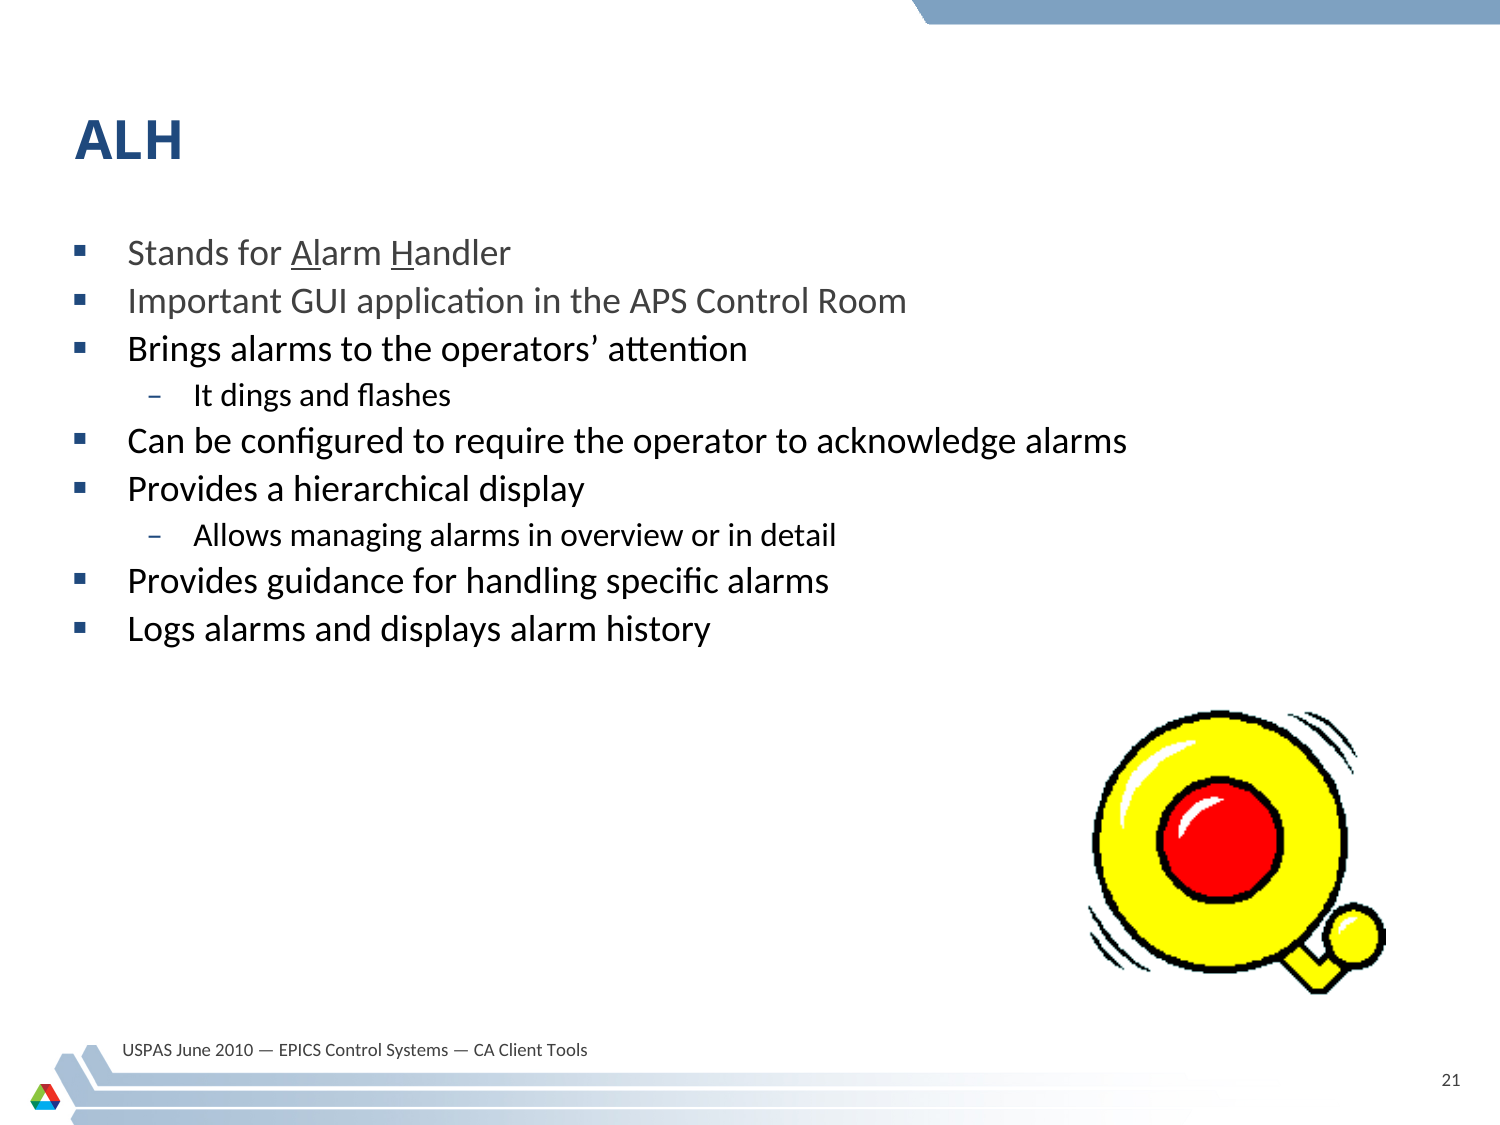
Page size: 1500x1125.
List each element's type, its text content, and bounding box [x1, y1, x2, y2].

picture [0, 1037, 1500, 1125]
title ALH [75, 45, 1426, 233]
picture [0, 0, 1500, 26]
picture [1085, 705, 1386, 1007]
list Stands for Alarm Handler Important GUI application in the APS Control Room Brings alarms to the operators’ attention It dings and flashes Can be configured to require the operator to acknowledge alarms Provides a hierarchical display Allows managing alarms in overview or in detail Provides guidance for handling specific alarms Logs alarms and displays alarm history [56, 229, 1359, 761]
